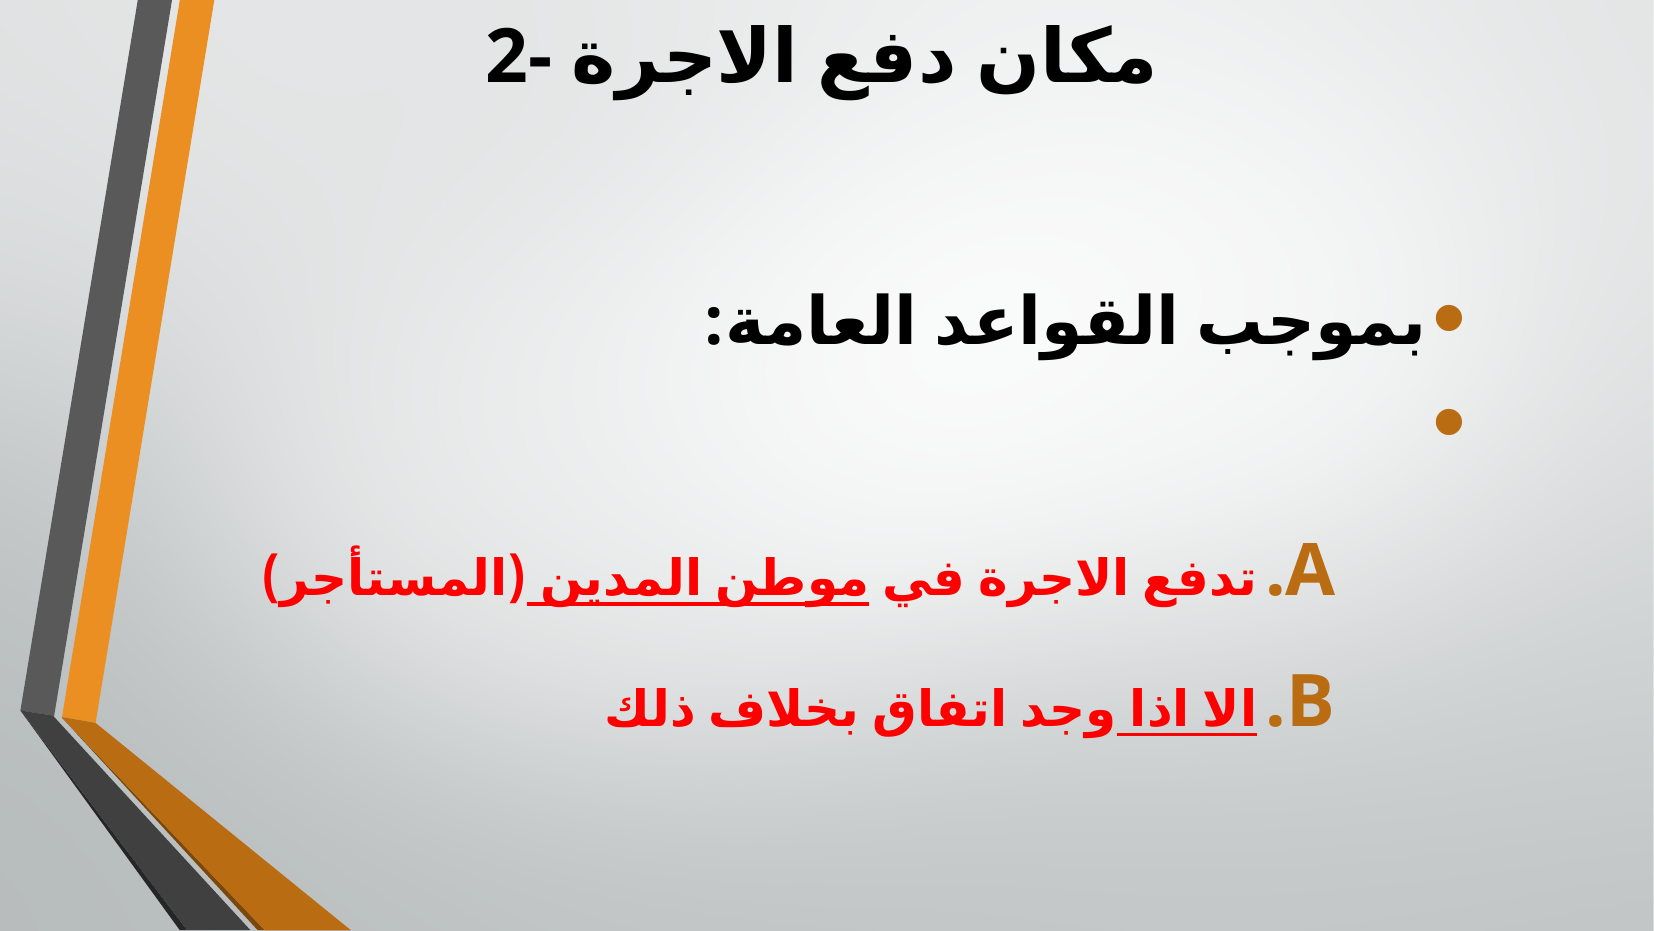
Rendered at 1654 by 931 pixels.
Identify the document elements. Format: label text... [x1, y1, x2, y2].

title 2- مكان دفع الاجرة [77, 0, 1567, 98]
list بموجب القواعد العامة: تدفع الاجرة في موطن المدين (المستأجر) الا اذا وجد اتفاق بخلاف ذلك [77, 98, 1567, 931]
